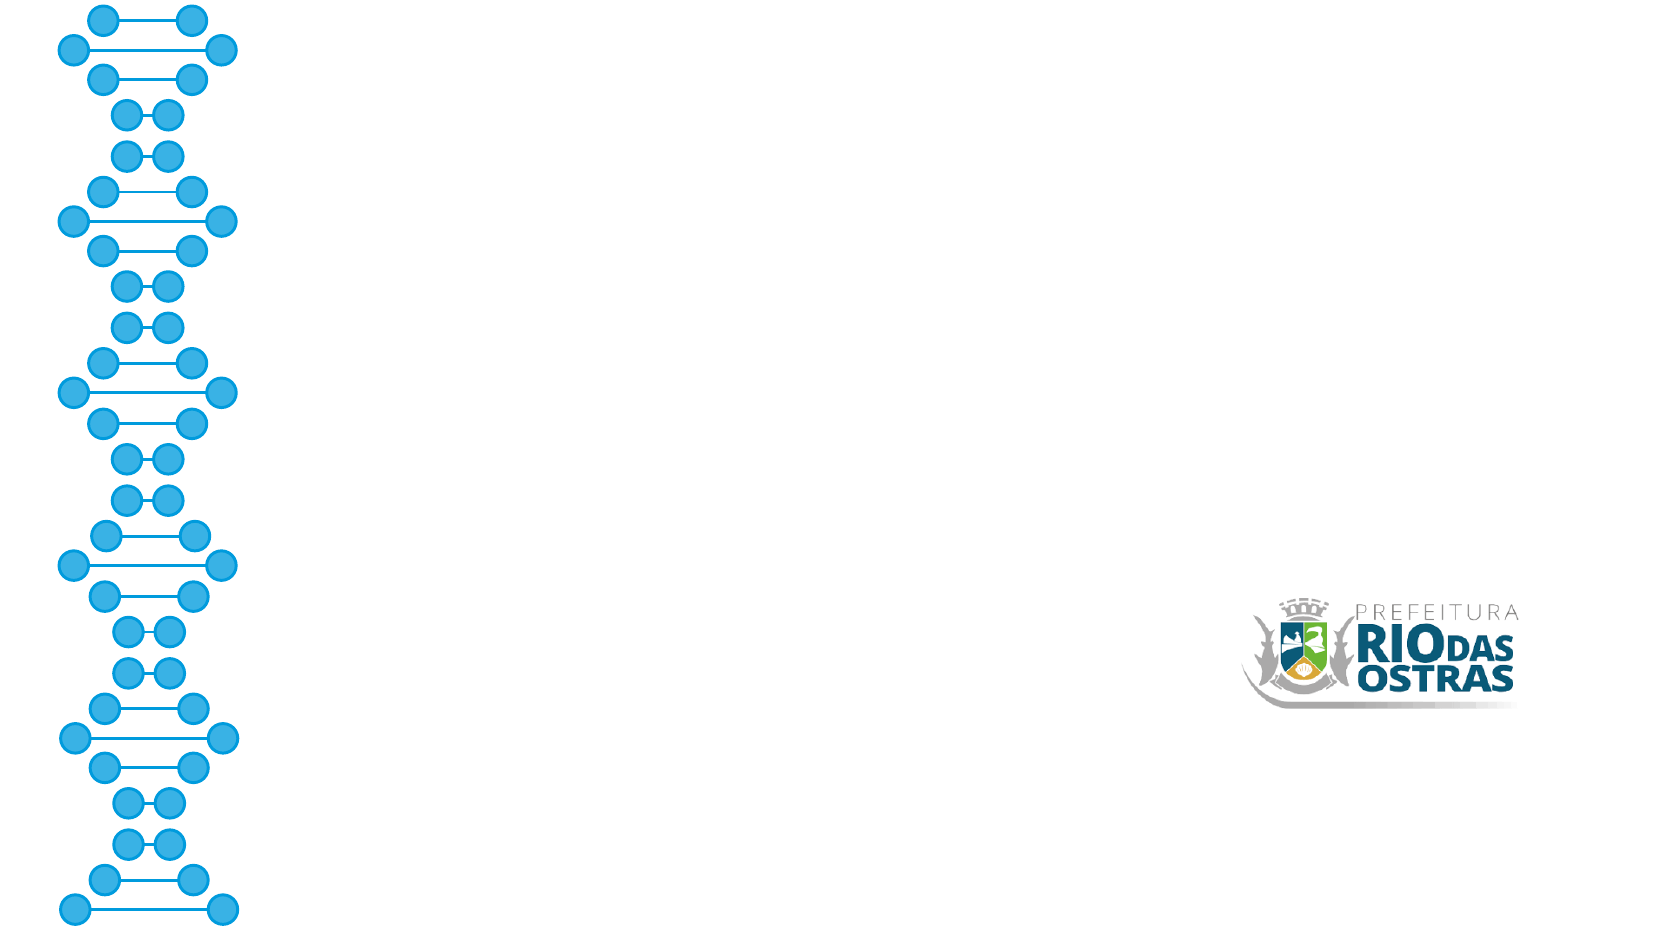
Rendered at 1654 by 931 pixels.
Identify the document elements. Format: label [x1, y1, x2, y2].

picture [1240, 598, 1520, 709]
